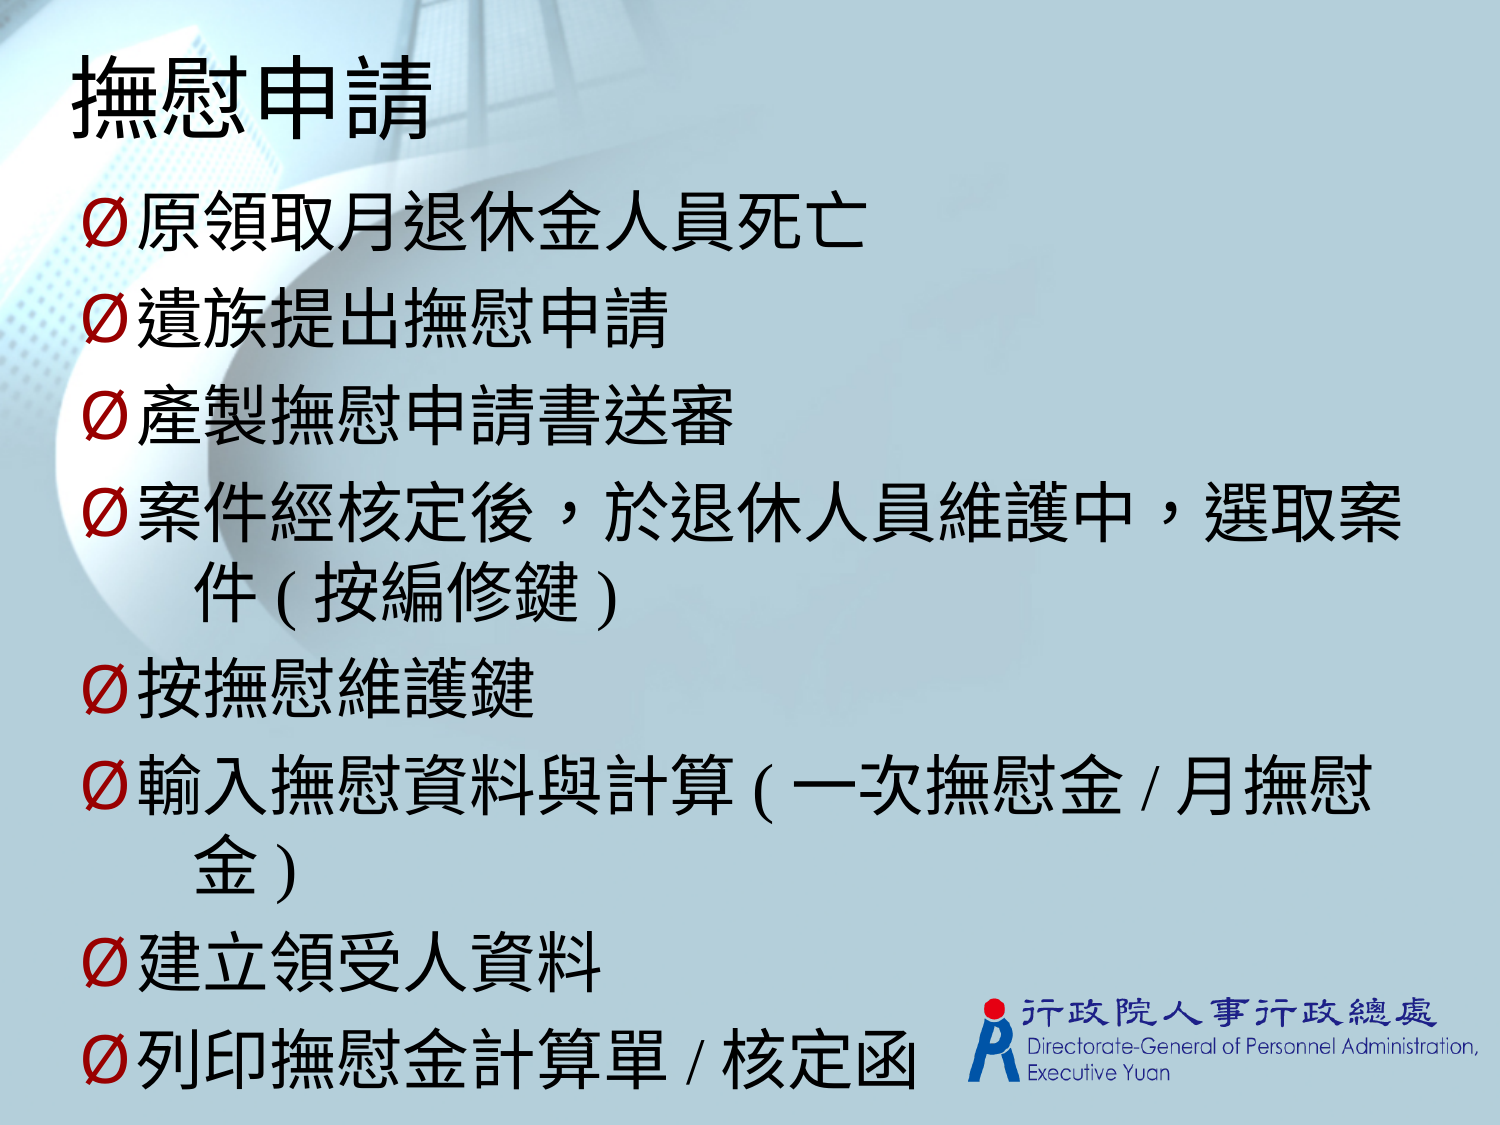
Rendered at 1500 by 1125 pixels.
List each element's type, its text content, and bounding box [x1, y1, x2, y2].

title 撫慰申請 [53, 2, 833, 190]
list 原領取月退休金人員死亡 遺族提出撫慰申請 產製撫慰申請書送審 案件經核定後，於退休人員維護中，選取案件(按編修鍵) 按撫慰維護鍵 輸入撫慰資料與計算(一次撫慰金/月撫慰金) 建立領受人資料 列印撫慰金計算單/核定函 [64, 172, 1459, 1106]
